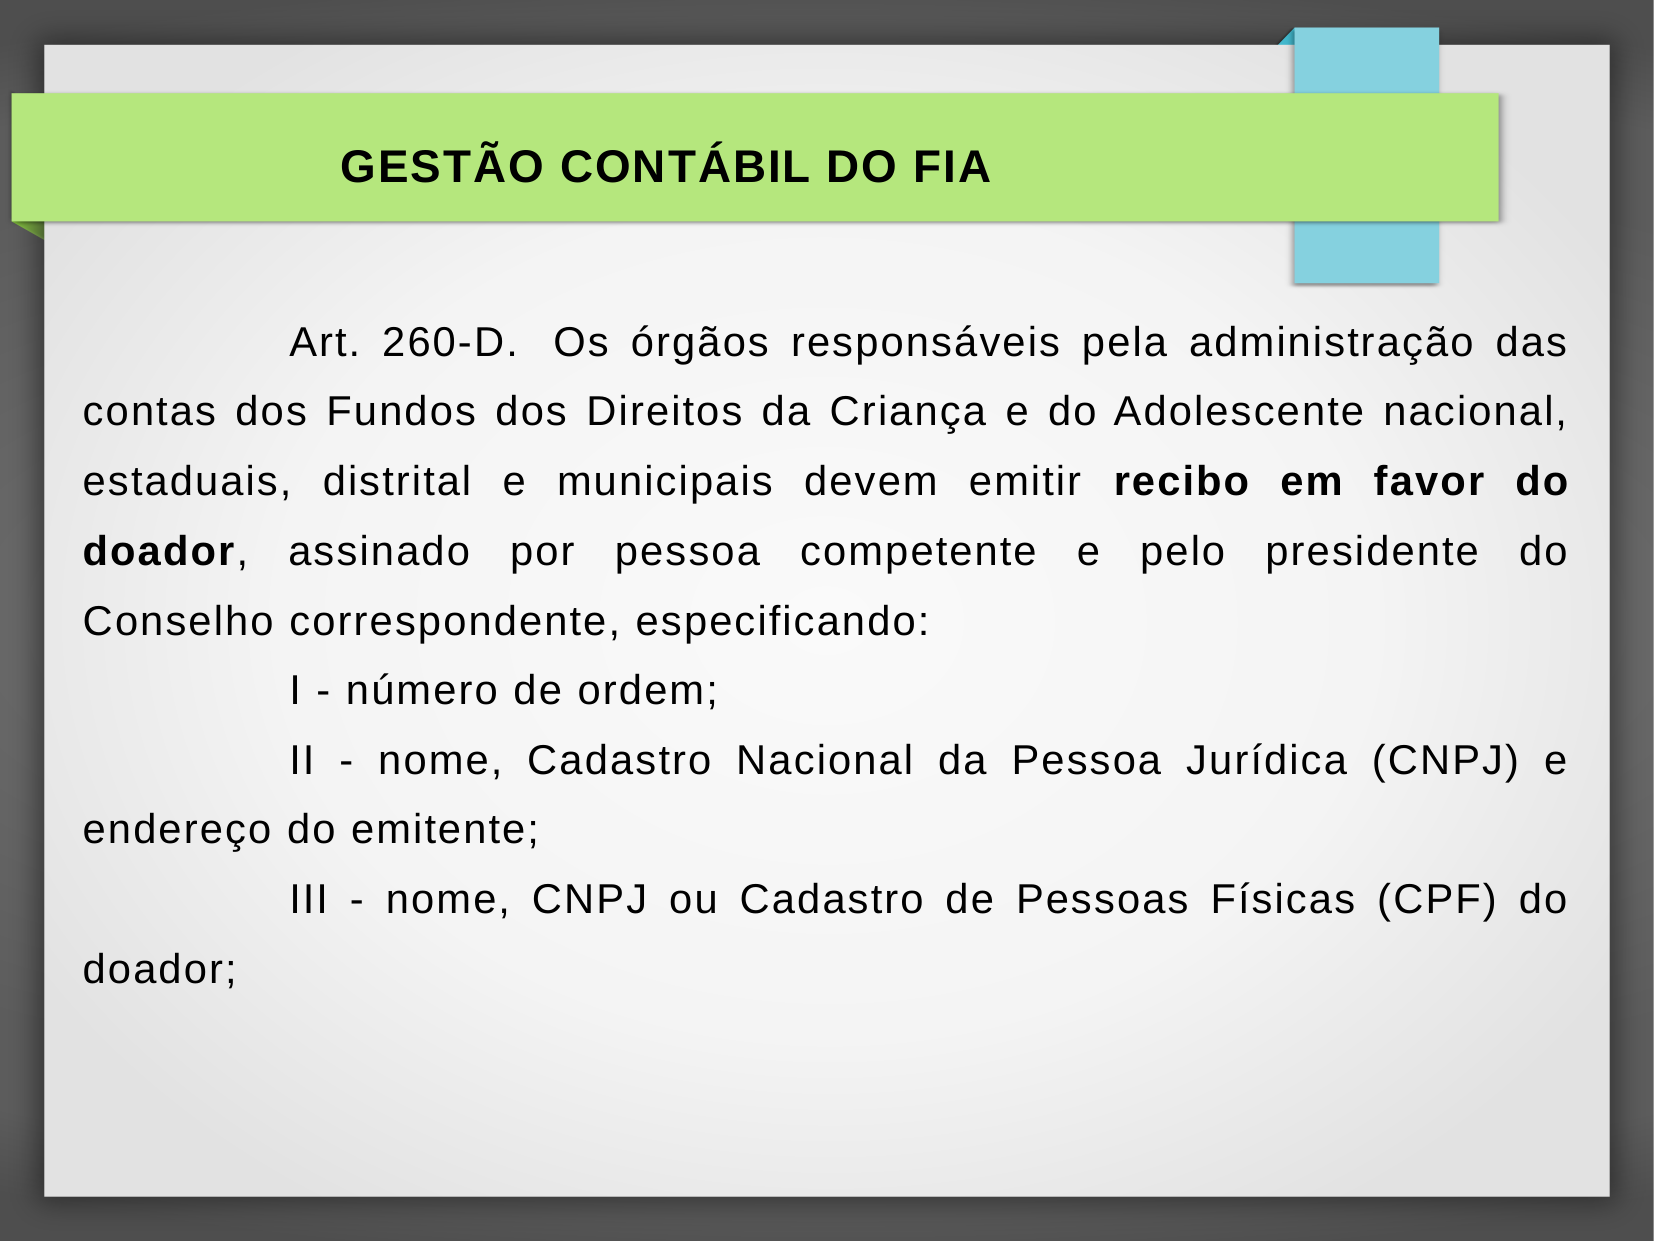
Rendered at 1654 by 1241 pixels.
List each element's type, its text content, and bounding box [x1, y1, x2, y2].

list Art. 260-D. Os órgãos responsáveis pela administração das contas dos Fundos dos Direitos da Criança e do Adolescente nacional, estaduais, distrital e municipais devem emitir recibo em favor do doador, assinado por pessoa competente e pelo presidente do Conselho correspondente, especificando: I - número de ordem; II - nome, Cadastro Nacional da Pessoa Jurídica (CNPJ) e endereço do emitente; III - nome, CNPJ ou Cadastro de Pessoas Físicas (CPF) do doador; [82, 295, 1571, 1015]
picture [0, 0, 1654, 1241]
title GESTÃO CONTÁBIL DO FIA [82, 94, 1264, 213]
